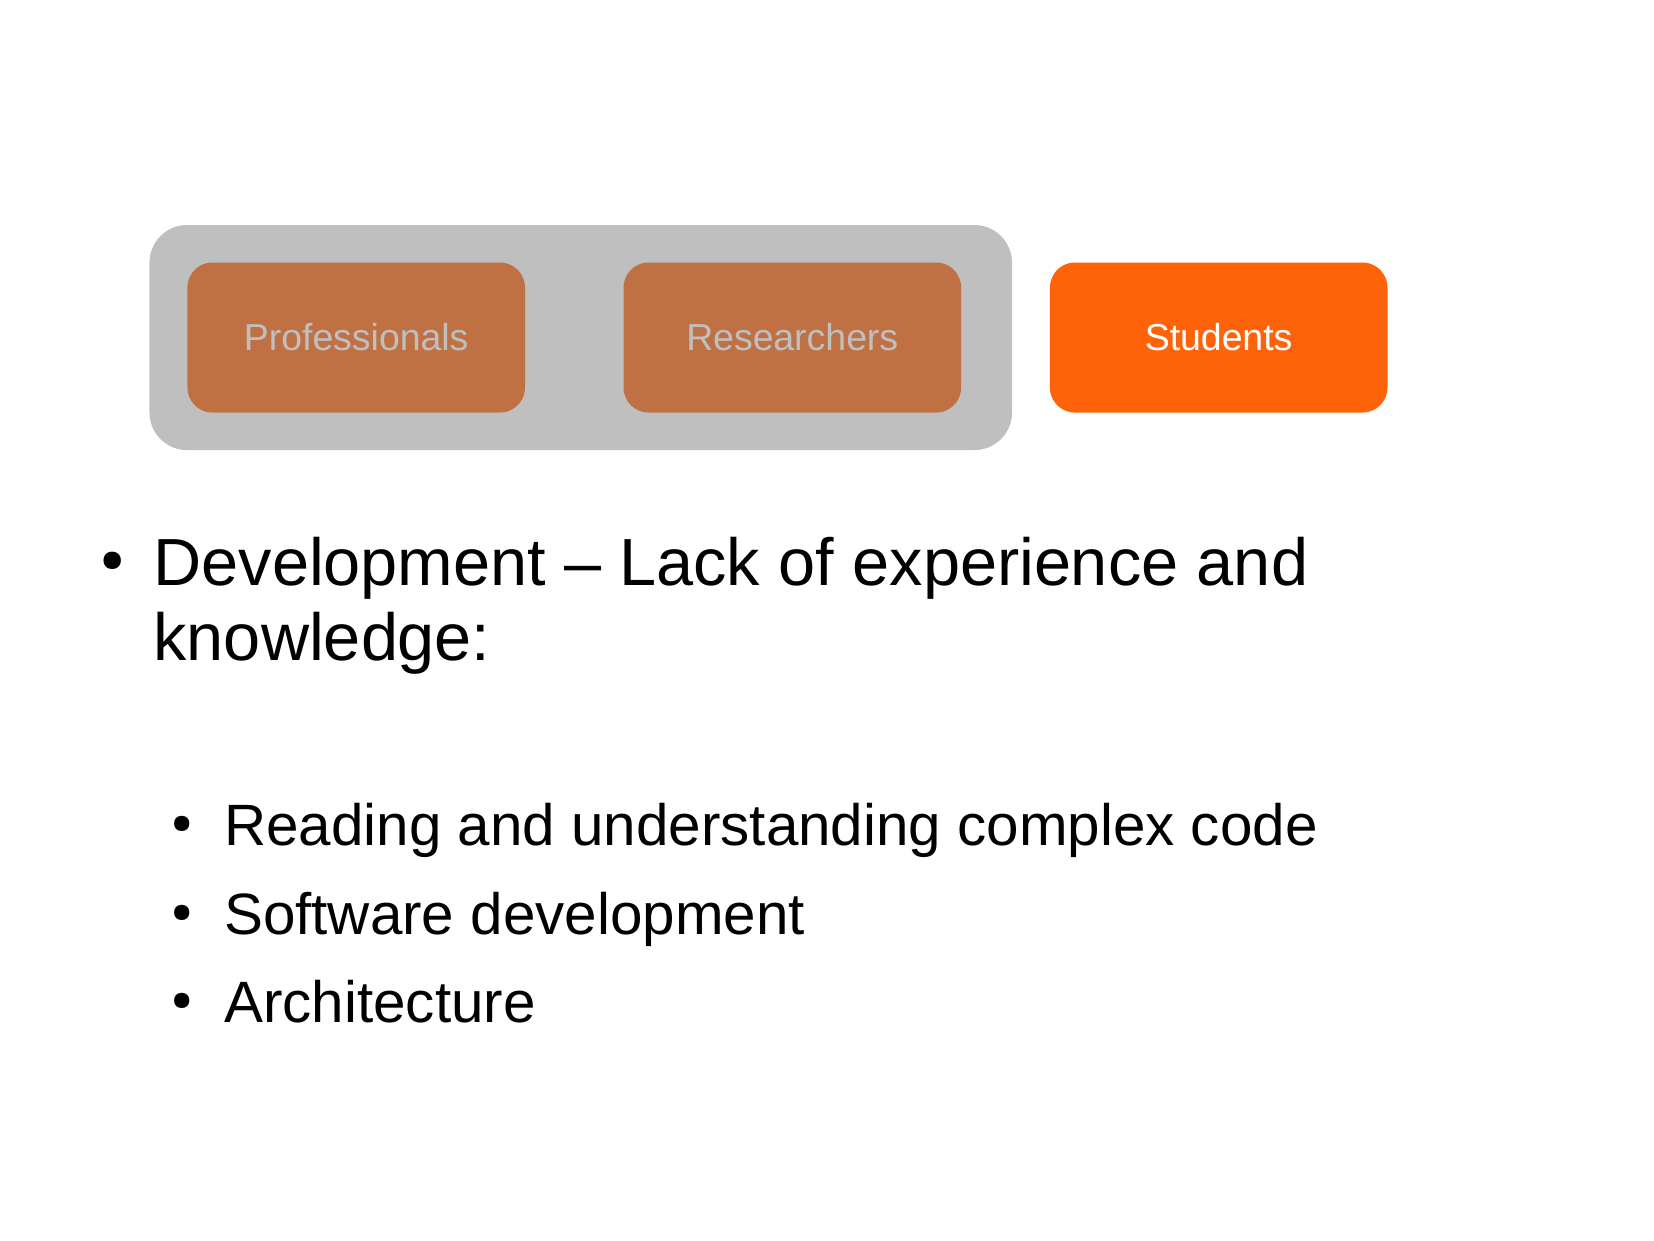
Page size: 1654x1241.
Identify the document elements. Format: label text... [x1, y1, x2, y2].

text_box [149, 225, 1013, 451]
list Development – Lack of experience and knowledge: Reading and understanding complex code Software development Architecture [82, 525, 1571, 1109]
text_box Students [1049, 262, 1388, 413]
